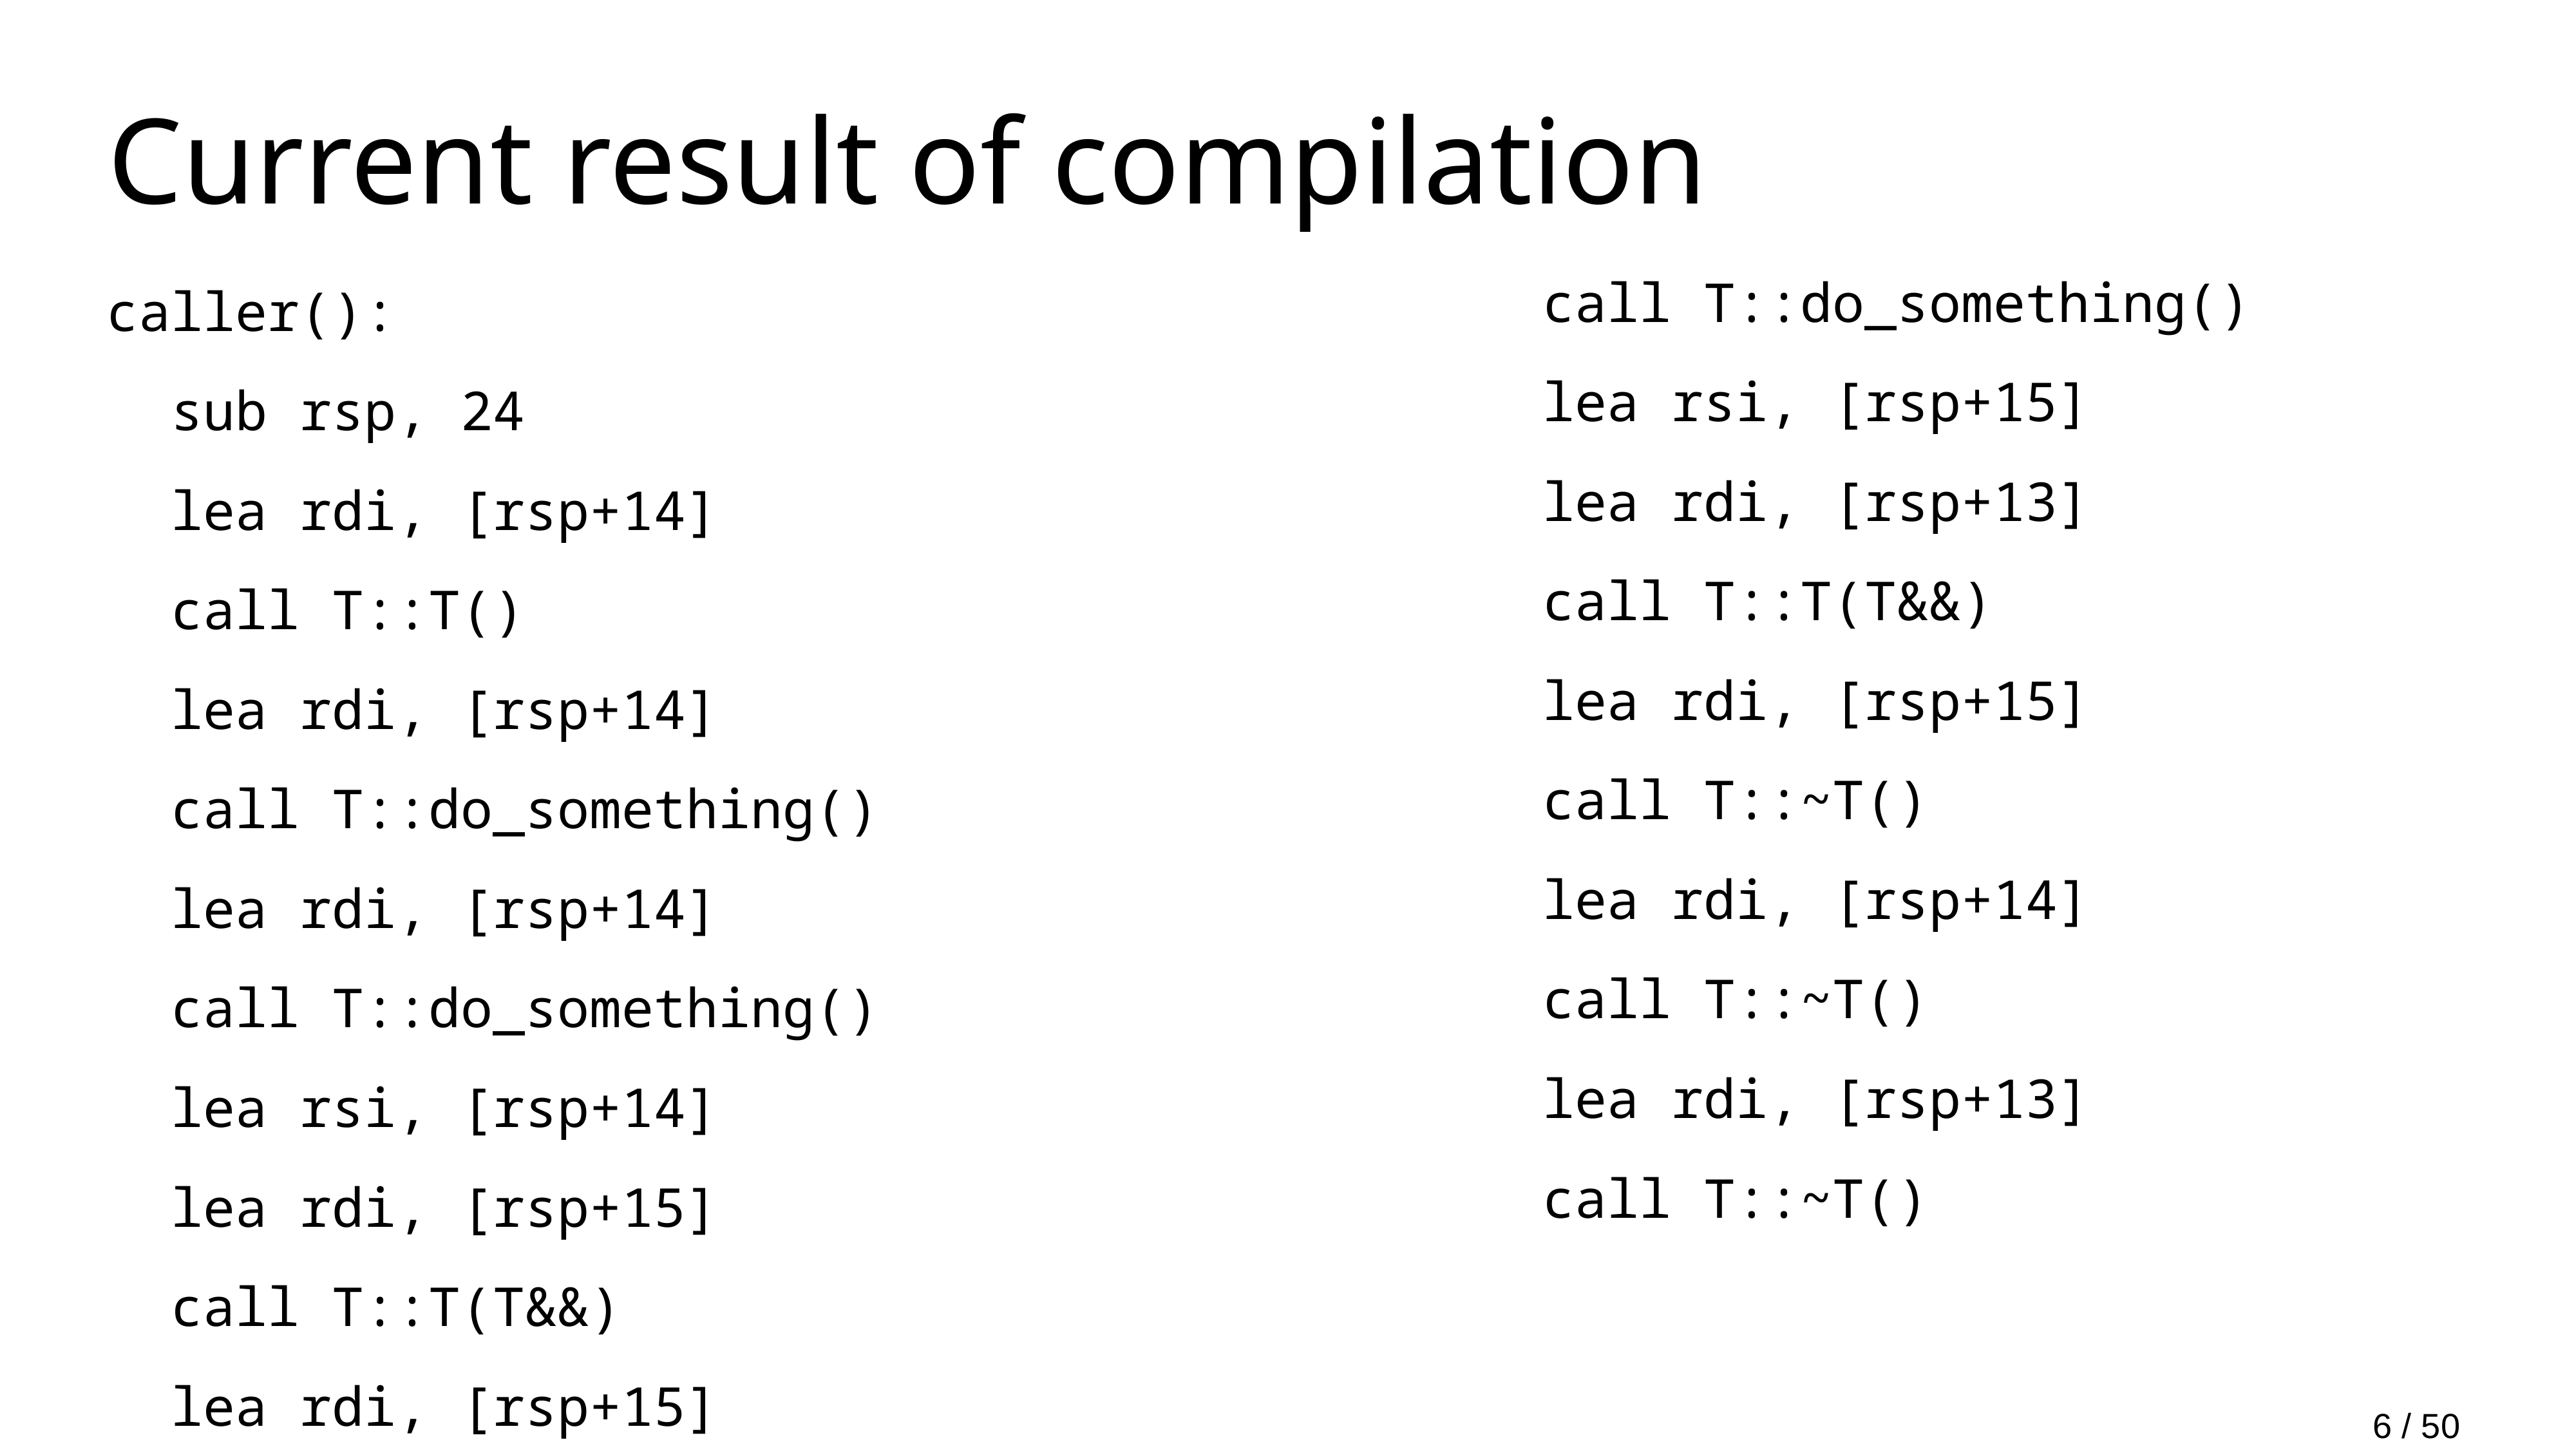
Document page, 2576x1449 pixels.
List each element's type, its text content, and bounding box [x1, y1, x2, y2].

list call T::do_something() lea rsi, [rsp+15] lea rdi, [rsp+13] call T::T(T&&) lea rdi, [rsp+15] call T::~T() lea rdi, [rsp+14] call T::~T() lea rdi, [rsp+13] call T::~T() [1372, 203, 2454, 1357]
title Current result of compilation [108, 80, 2468, 242]
text_box <number> / 50 [2363, 1402, 2576, 1449]
list caller(): sub rsp, 24 lea rdi, [rsp+14] call T::T() lea rdi, [rsp+14] call T::do_something() lea rdi, [rsp+14] call T::do_something() lea rsi, [rsp+14] lea rdi, [rsp+15] call T::T(T&&) lea rdi, [rsp+15] [0, 211, 1083, 1366]
